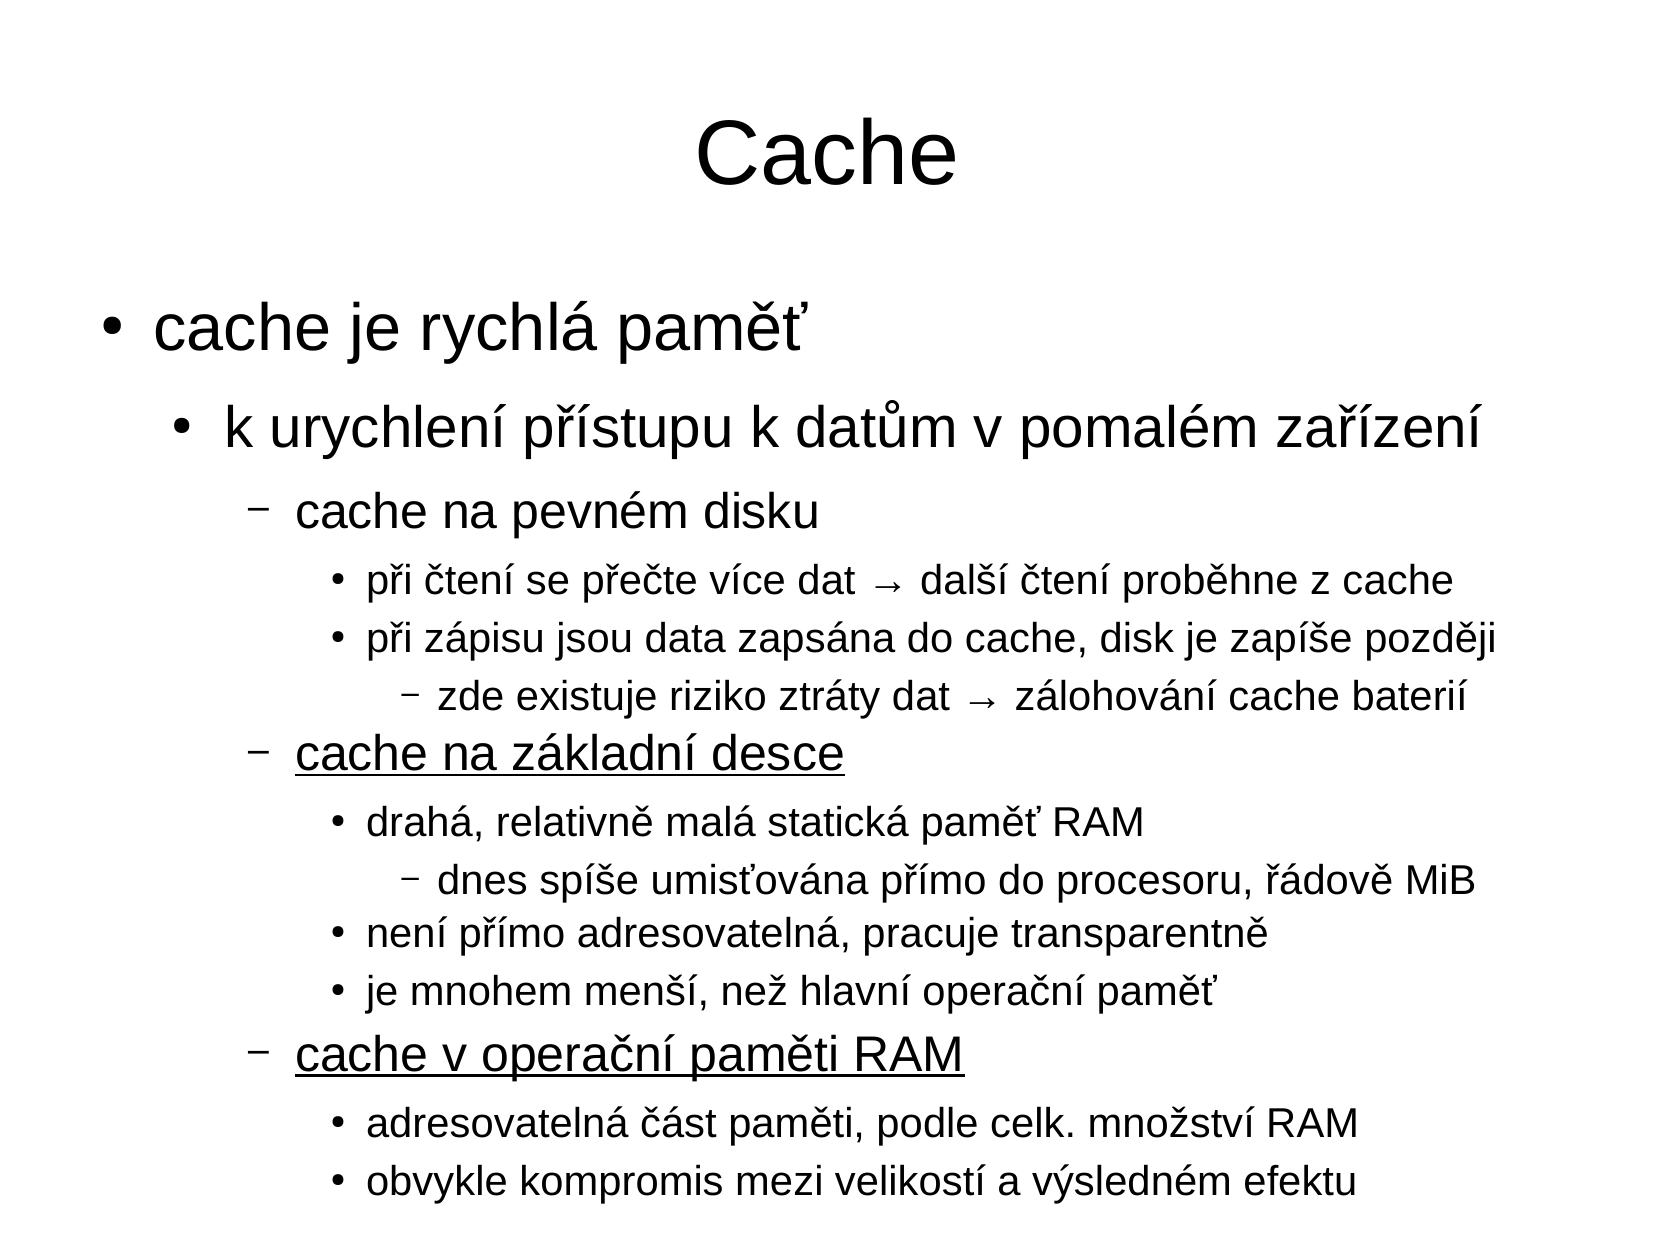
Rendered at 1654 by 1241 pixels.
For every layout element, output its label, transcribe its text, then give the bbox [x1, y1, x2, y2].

list cache je rychlá paměť k urychlení přístupu k datům v pomalém zařízení cache na pevném disku při čtení se přečte více dat → další čtení proběhne z cache při zápisu jsou data zapsána do cache, disk je zapíše později zde existuje riziko ztráty dat → zálohování cache baterií cache na základní desce drahá, relativně malá statická paměť RAM dnes spíše umisťována přímo do procesoru, řádově MiB není přímo adresovatelná, pracuje transparentně je mnohem menší, než hlavní operační paměť cache v operační paměti RAM adresovatelná část paměti, podle celk. množství RAM obvykle kompromis mezi velikostí a výsledném efektu [82, 290, 1571, 1207]
title Cache [82, 49, 1571, 257]
